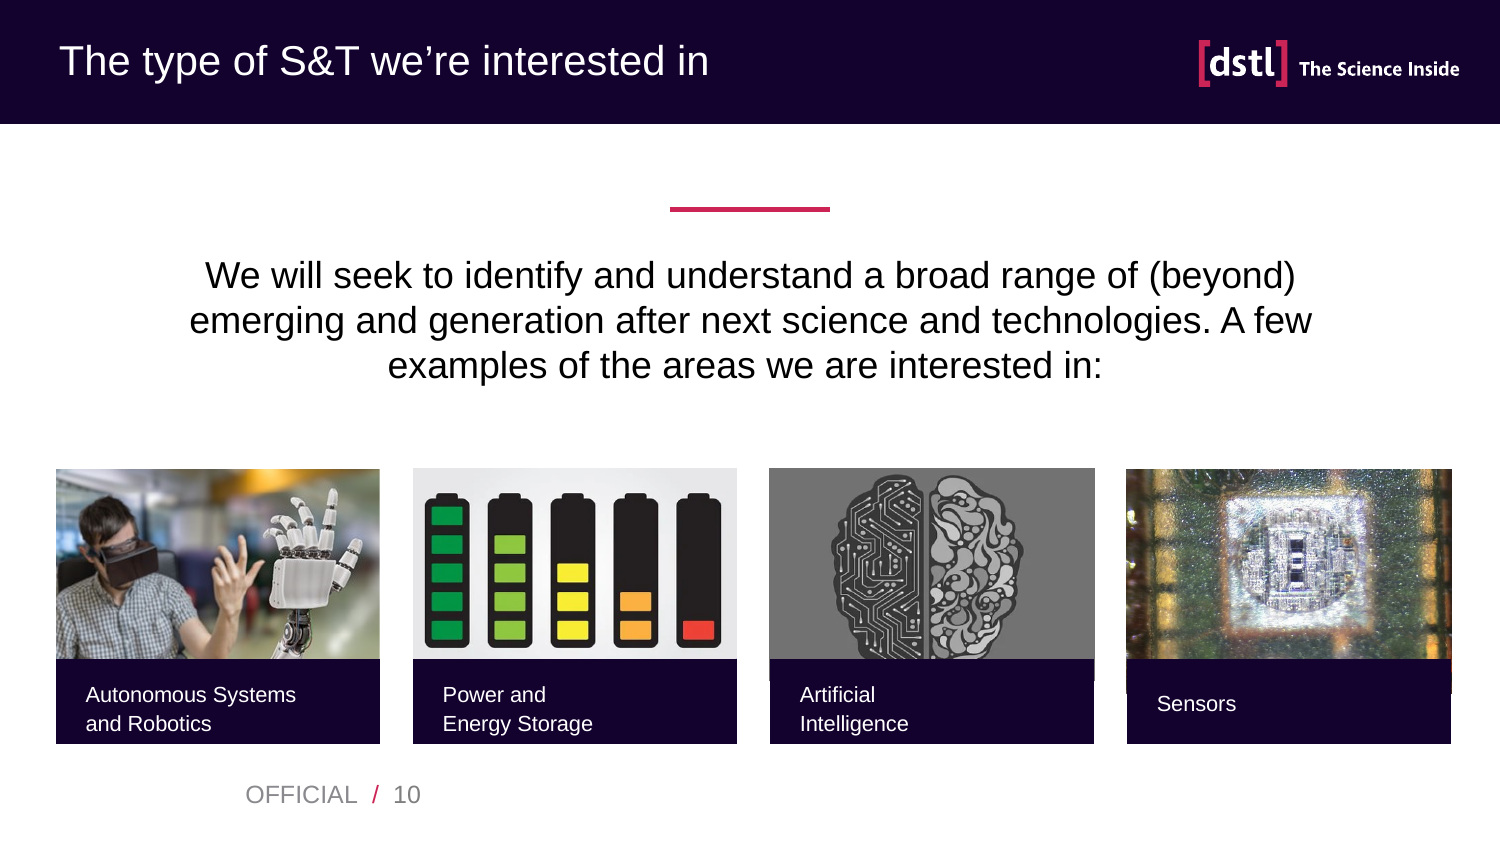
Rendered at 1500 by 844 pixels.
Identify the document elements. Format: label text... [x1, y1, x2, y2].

text_box Sensors [1127, 659, 1451, 744]
picture [1126, 469, 1452, 694]
text_box Autonomous Systems and Robotics [56, 659, 380, 744]
text_box Artificial Intelligence [770, 659, 1094, 744]
picture [56, 469, 380, 659]
picture [769, 468, 1095, 682]
text_box We will seek to identify and understand a broad range of (beyond) emerging and generation after next science and technologies. A few examples of the areas we are interested in: [137, 243, 1365, 395]
text_box Power and Energy Storage [413, 659, 737, 744]
picture [413, 468, 737, 659]
text_box OFFICIAL / 10 [230, 771, 1457, 816]
text_box The type of S&T we’re interested in [0, 0, 1140, 124]
